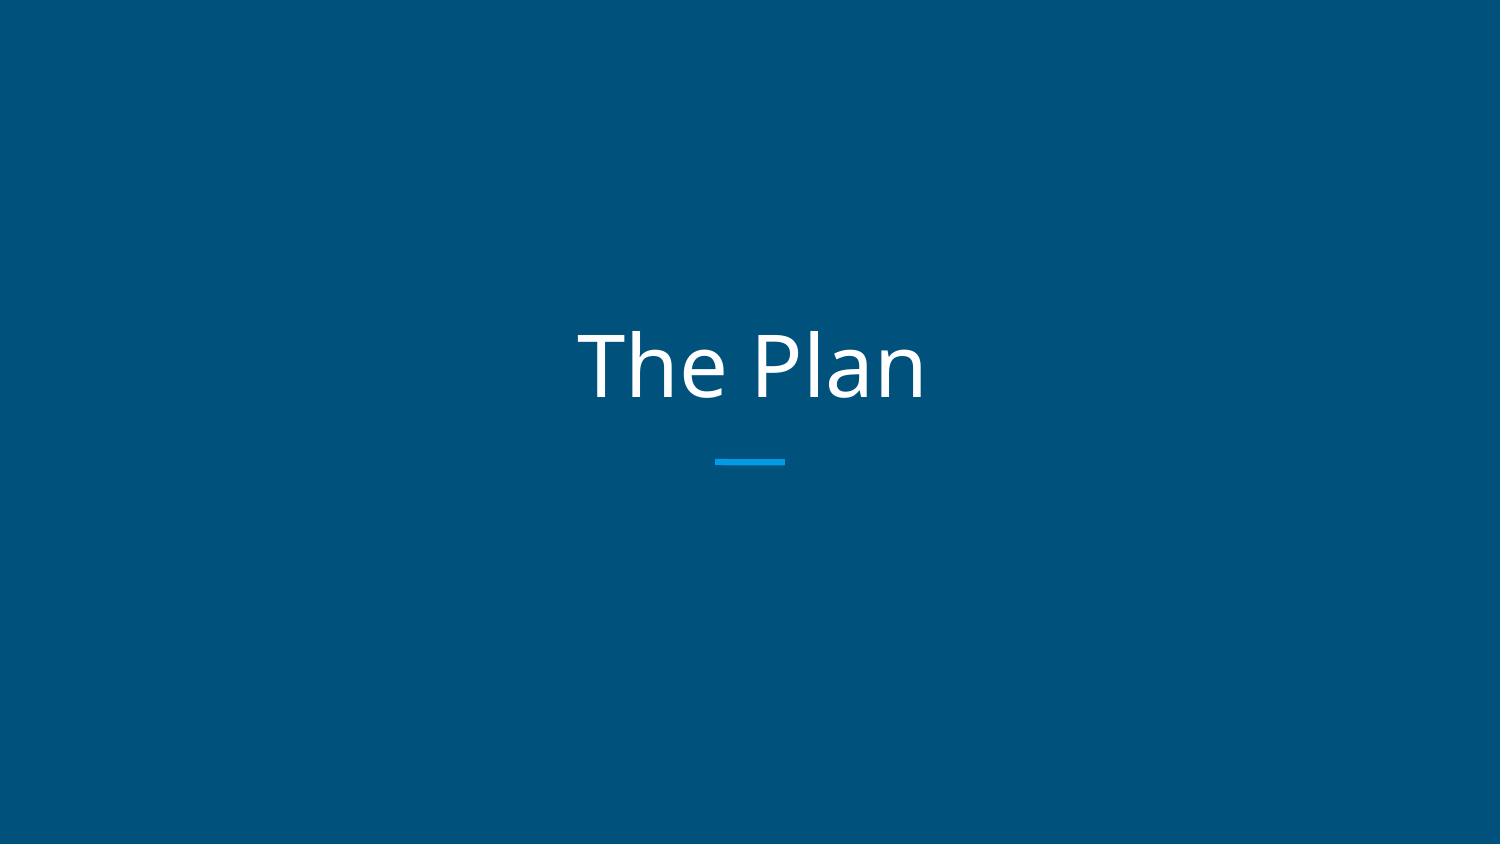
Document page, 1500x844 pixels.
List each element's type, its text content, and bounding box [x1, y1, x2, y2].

title The Plan [78, 289, 1428, 439]
